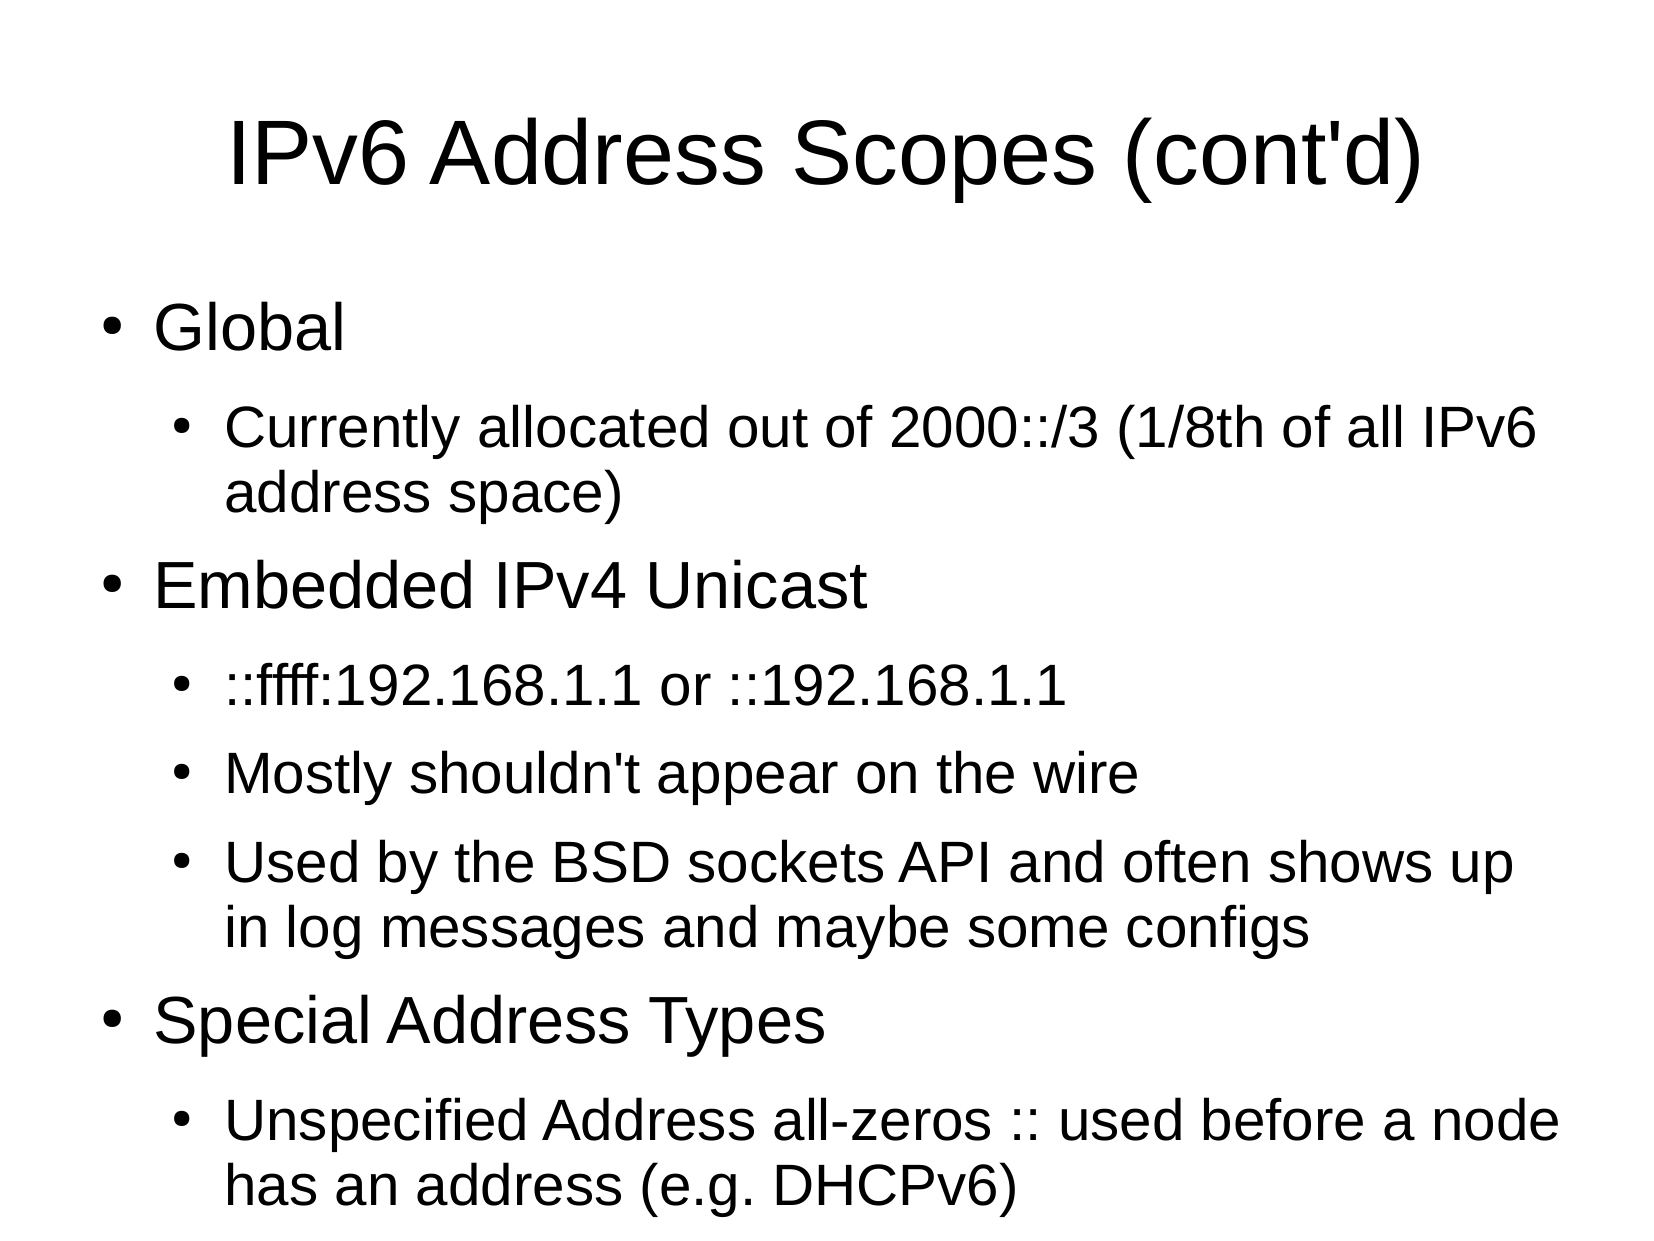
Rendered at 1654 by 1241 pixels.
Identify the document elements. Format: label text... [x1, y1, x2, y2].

list Global Currently allocated out of 2000::/3 (1/8th of all IPv6 address space) Embedded IPv4 Unicast ::ffff:192.168.1.1 or ::192.168.1.1 Mostly shouldn't appear on the wire Used by the BSD sockets API and often shows up in log messages and maybe some configs Special Address Types Unspecified Address all-zeros :: used before a node has an address (e.g. DHCPv6) [82, 290, 1571, 1218]
title IPv6 Address Scopes (cont'd) [82, 56, 1571, 250]
